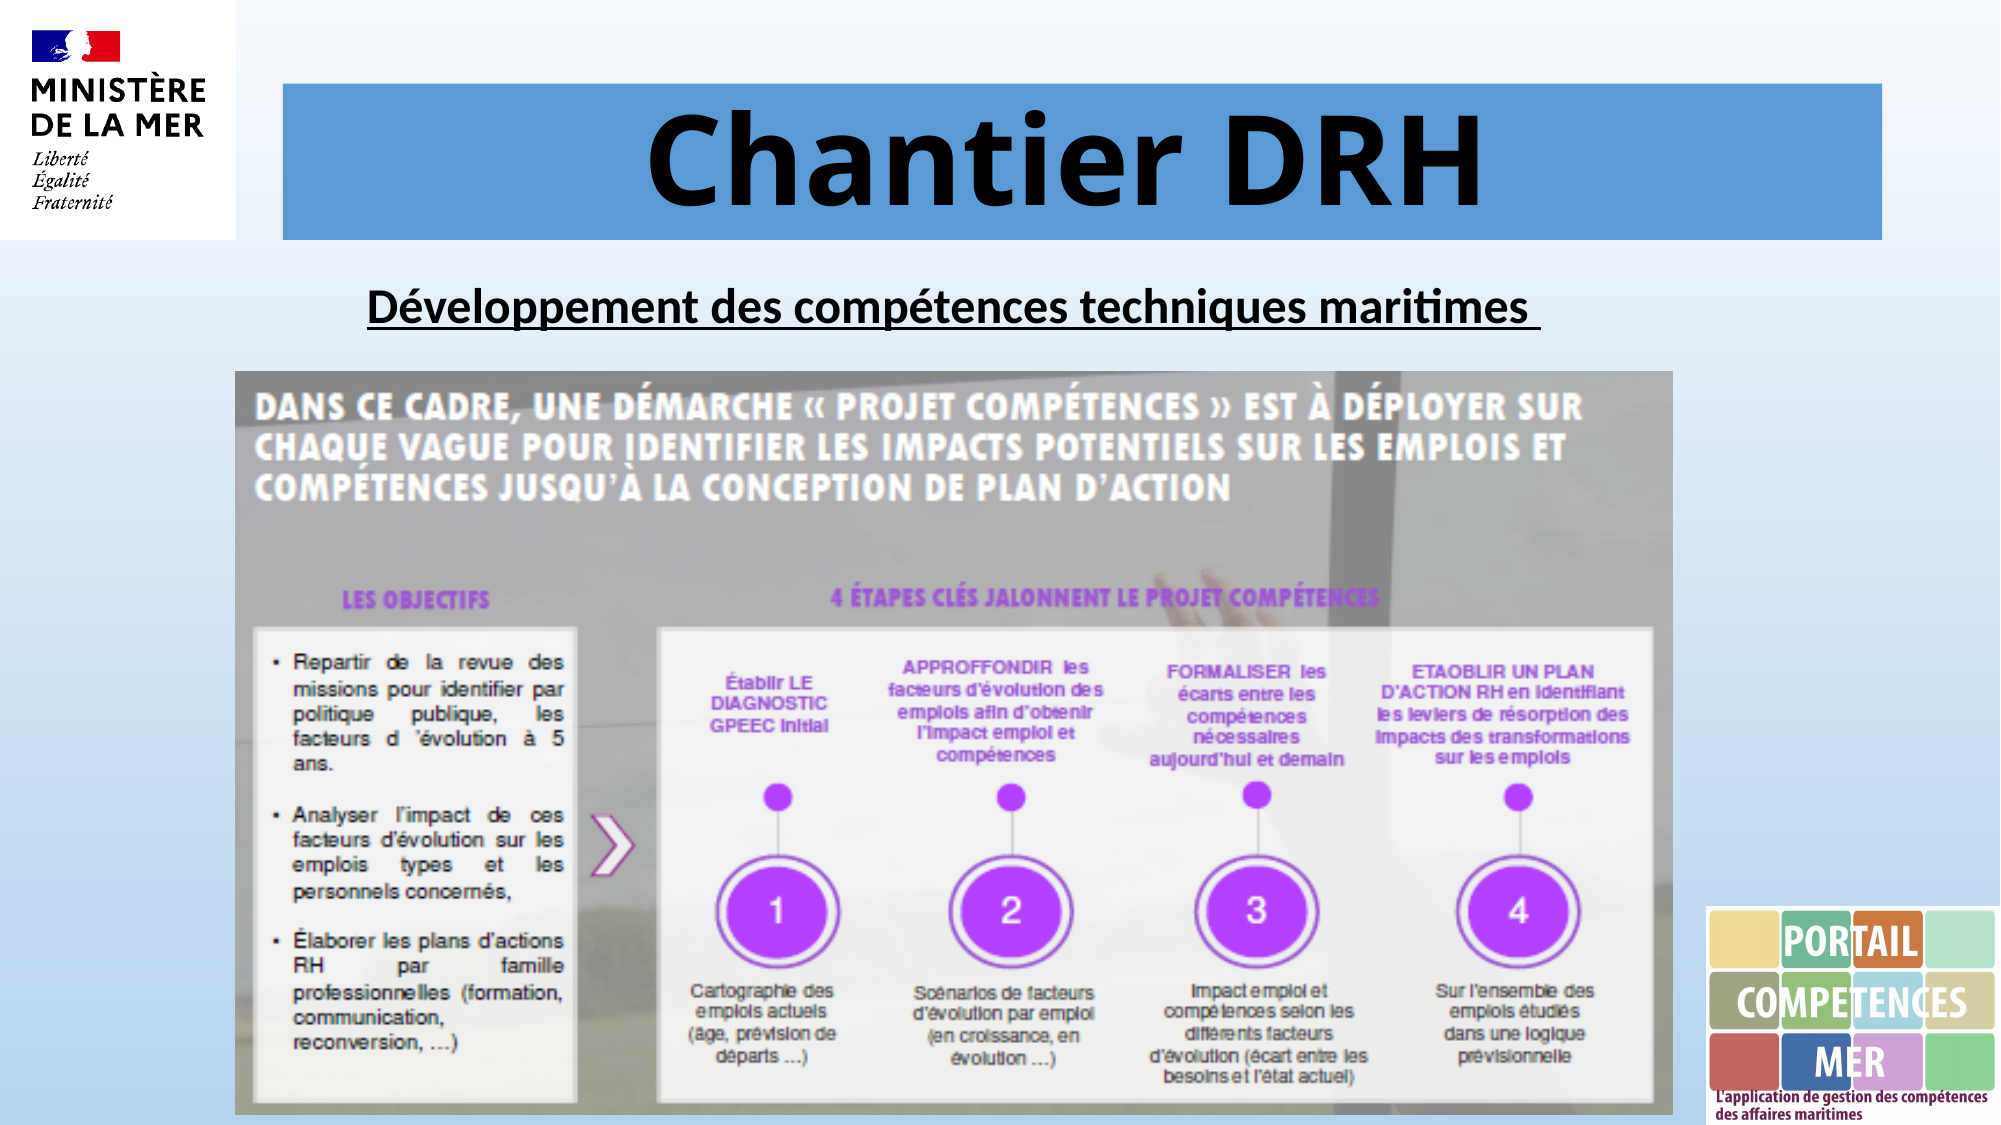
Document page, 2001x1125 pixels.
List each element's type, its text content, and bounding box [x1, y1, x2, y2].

text_box Développement des compétences techniques maritimes [140, 266, 1768, 341]
picture [235, 371, 1673, 1115]
picture [1706, 906, 2000, 1125]
picture [0, 0, 236, 240]
title Chantier DRH [282, 83, 1883, 240]
